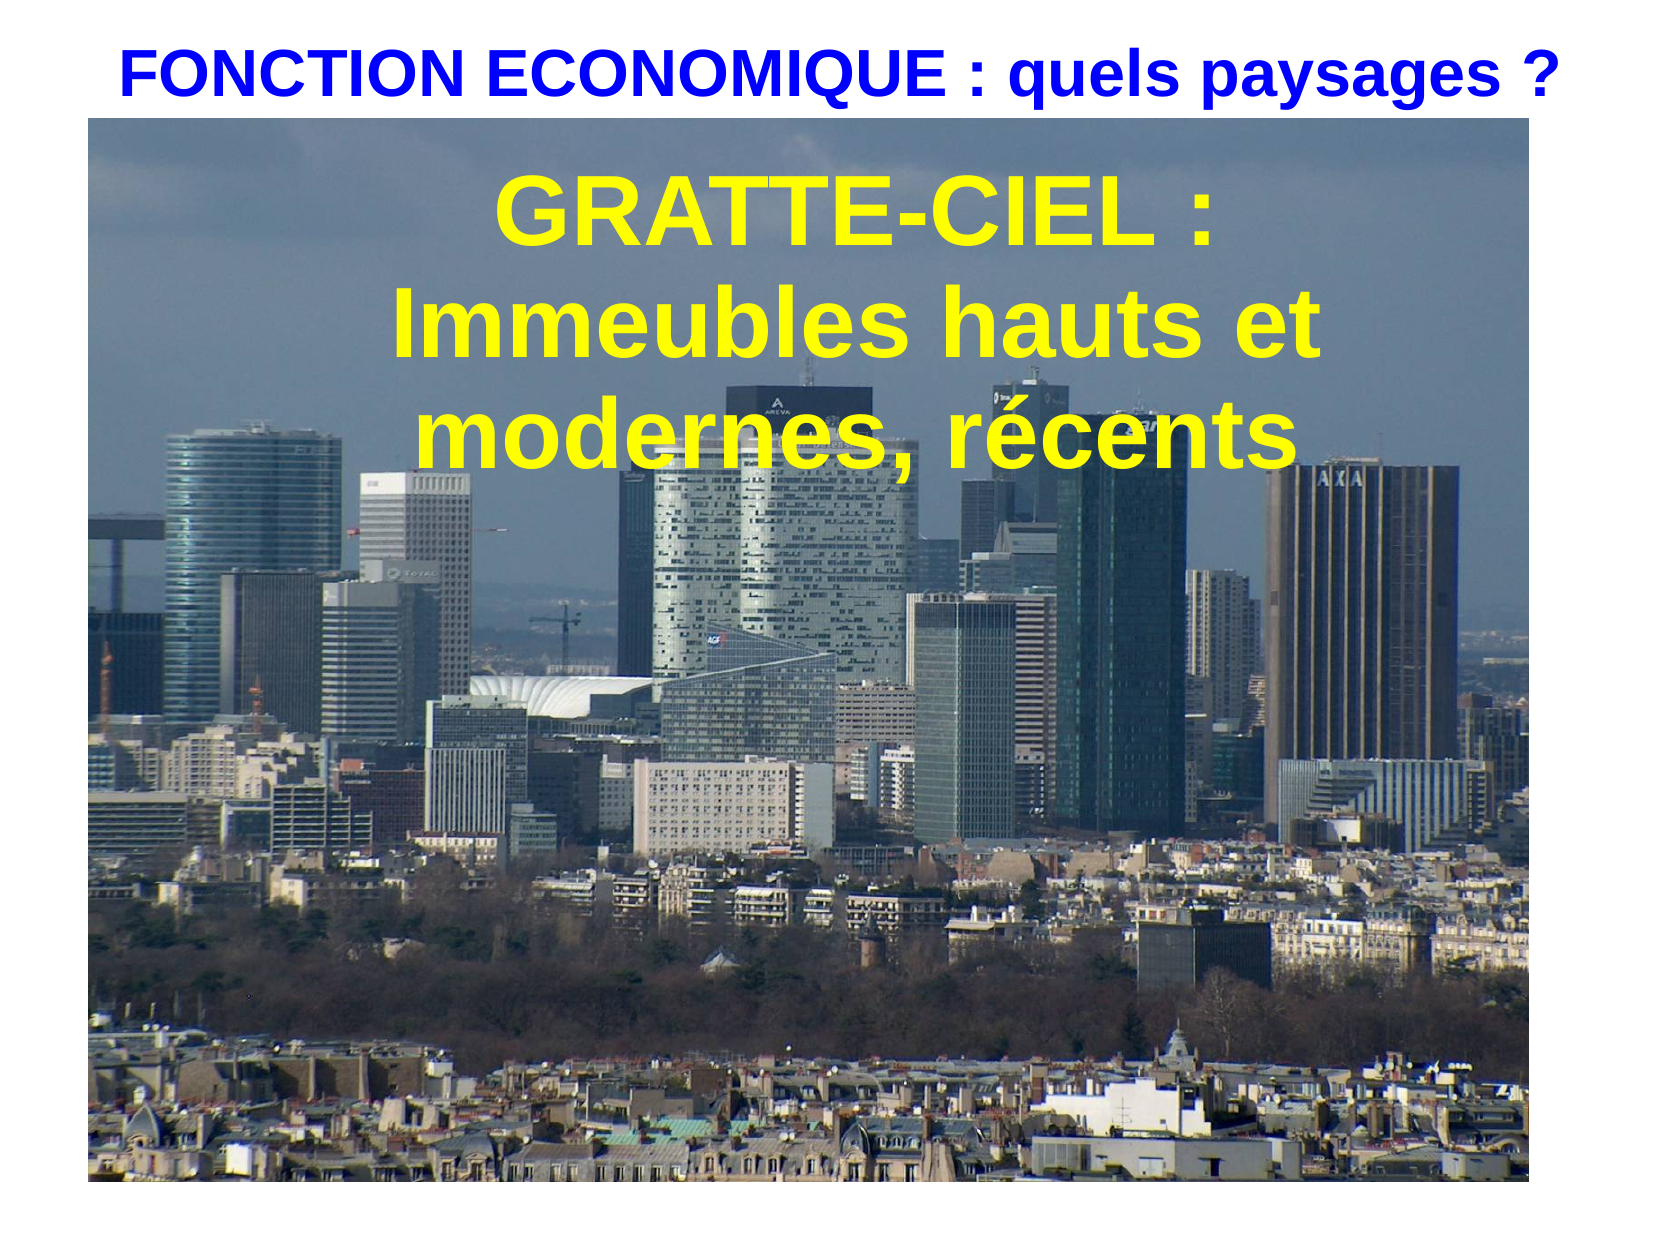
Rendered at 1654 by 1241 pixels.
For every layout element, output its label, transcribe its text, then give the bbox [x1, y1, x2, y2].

picture [88, 118, 1529, 1182]
title FONCTION ECONOMIQUE : quels paysages ? [118, 29, 1565, 119]
text_box GRATTE-CIEL : Immeubles hauts et modernes, récents [236, 147, 1477, 610]
